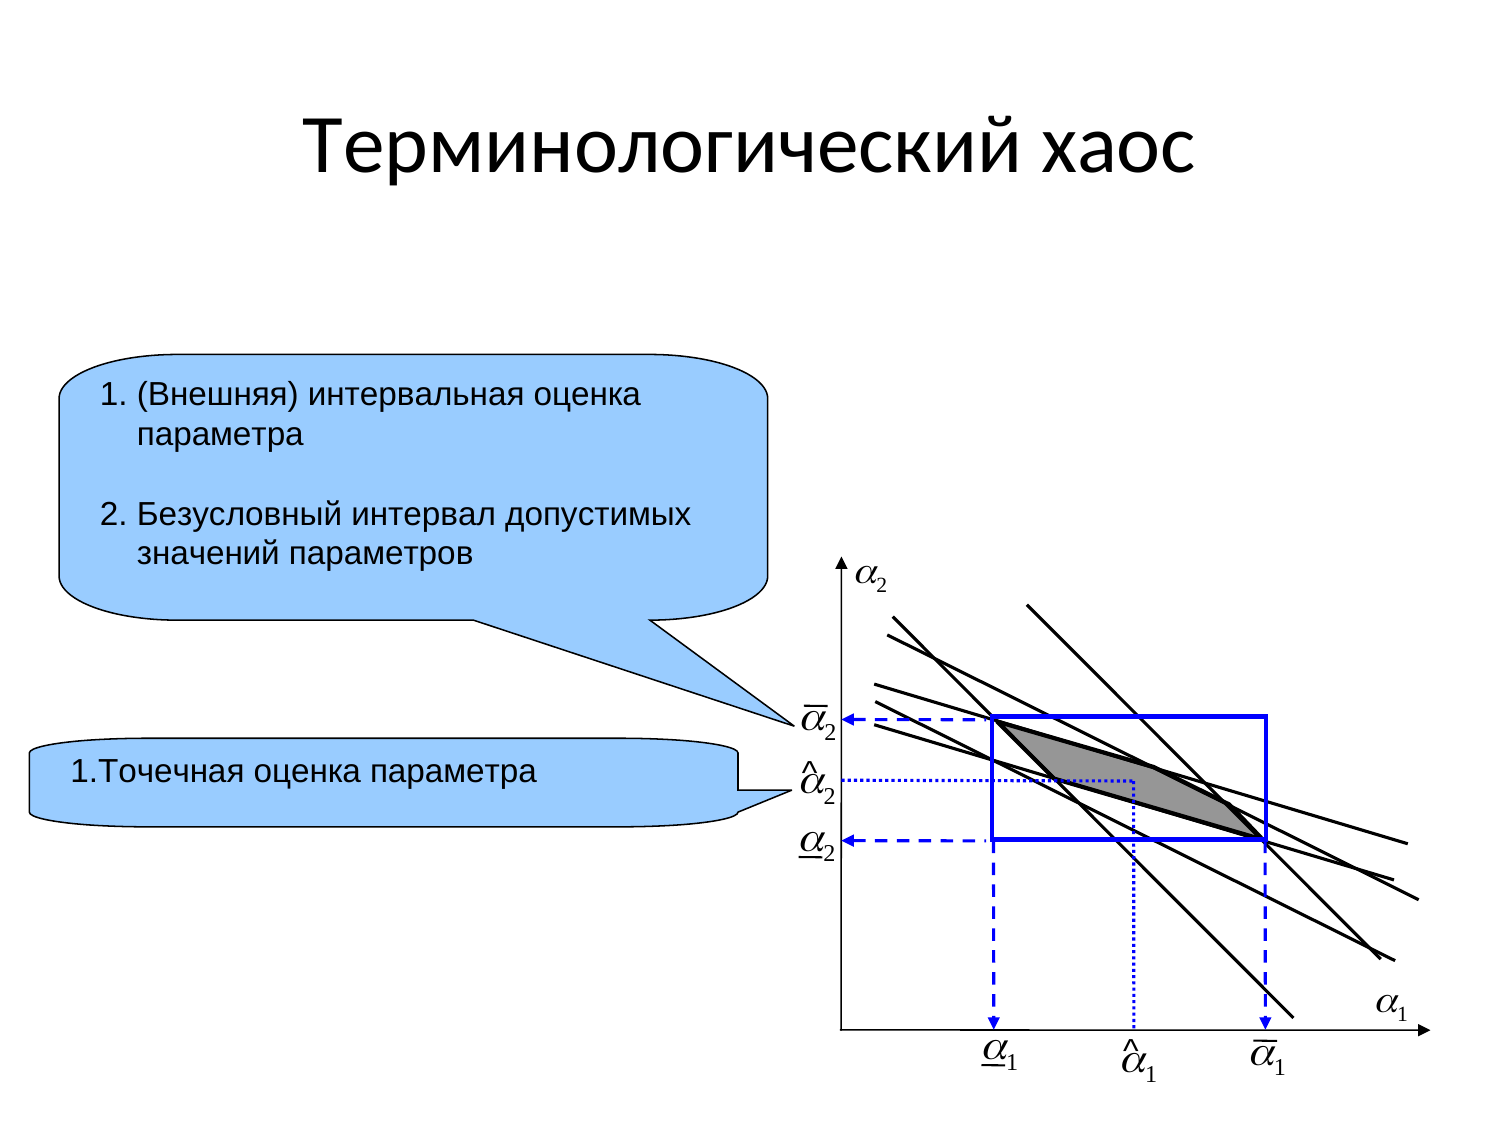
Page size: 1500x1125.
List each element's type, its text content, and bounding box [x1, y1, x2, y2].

text_box 1.Точечная оценка параметра [29, 738, 792, 827]
text_box 1 [1103, 1022, 1173, 1096]
text_box 1 [1358, 967, 1424, 1034]
title Терминологический хаос [75, 45, 1426, 233]
text_box 1 [1232, 1015, 1302, 1089]
text_box ^ [786, 743, 832, 799]
text_box 1 [965, 1010, 1034, 1083]
text_box 2 [782, 744, 851, 817]
text_box 2 [837, 538, 903, 605]
text_box 2 [782, 817, 851, 875]
text_box [997, 721, 1261, 837]
text_box 2 [782, 744, 786, 790]
text_box 1. (Внешняя) интервальная оценка параметра 2. Безусловный интервал допустимых значений параметров [59, 354, 795, 727]
text_box ^ [1107, 1021, 1153, 1078]
text_box 2 [783, 680, 852, 754]
